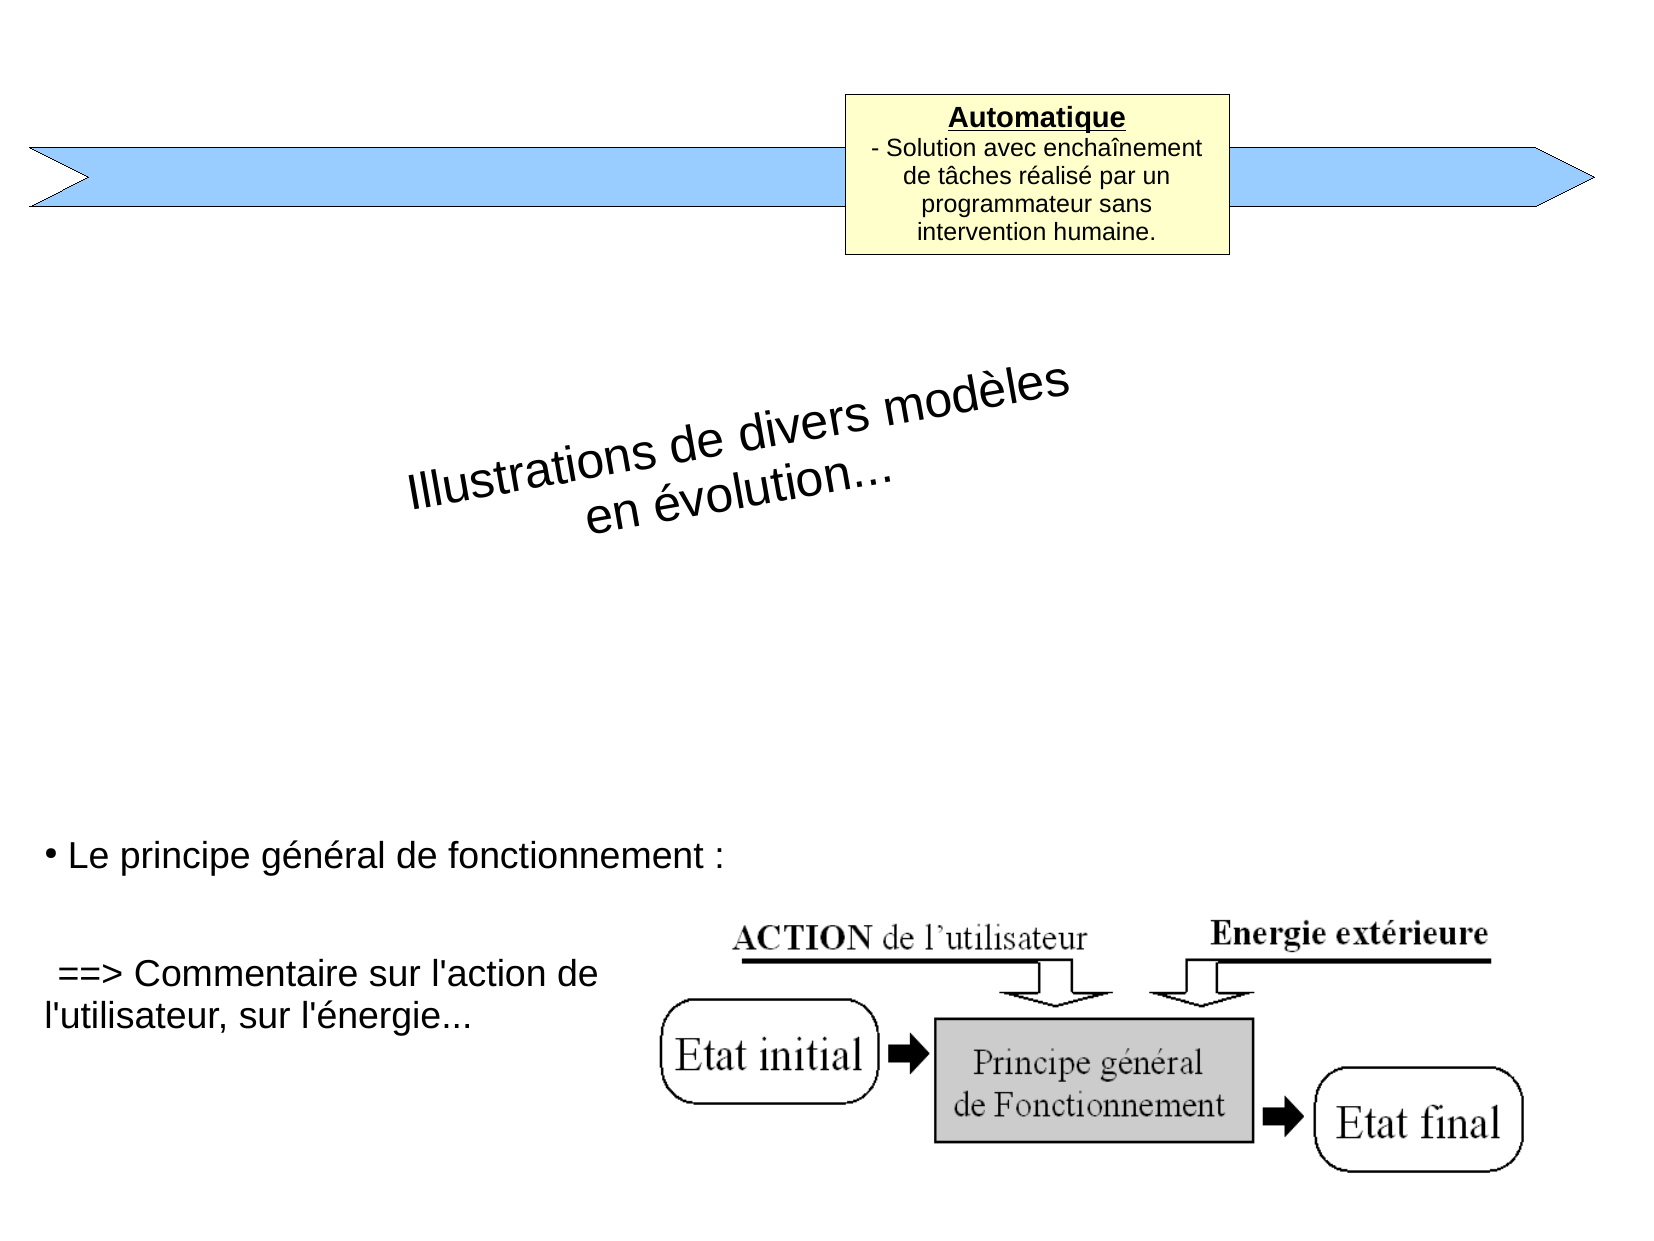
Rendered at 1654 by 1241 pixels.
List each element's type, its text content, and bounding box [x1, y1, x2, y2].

text_box Illustrations de divers modèles en évolution... [356, 337, 1112, 591]
text_box ==> Commentaire sur l'action de l'utilisateur, sur l'énergie... [29, 944, 621, 1211]
text_box Le principe général de fonctionnement : [29, 826, 975, 884]
text_box [29, 147, 845, 207]
picture [649, 915, 1536, 1182]
table_header Automatique - Solution avec enchaînement de tâches réalisé par un programmateur sans intervention humaine. [846, 95, 1229, 254]
text_box [1230, 147, 1595, 207]
